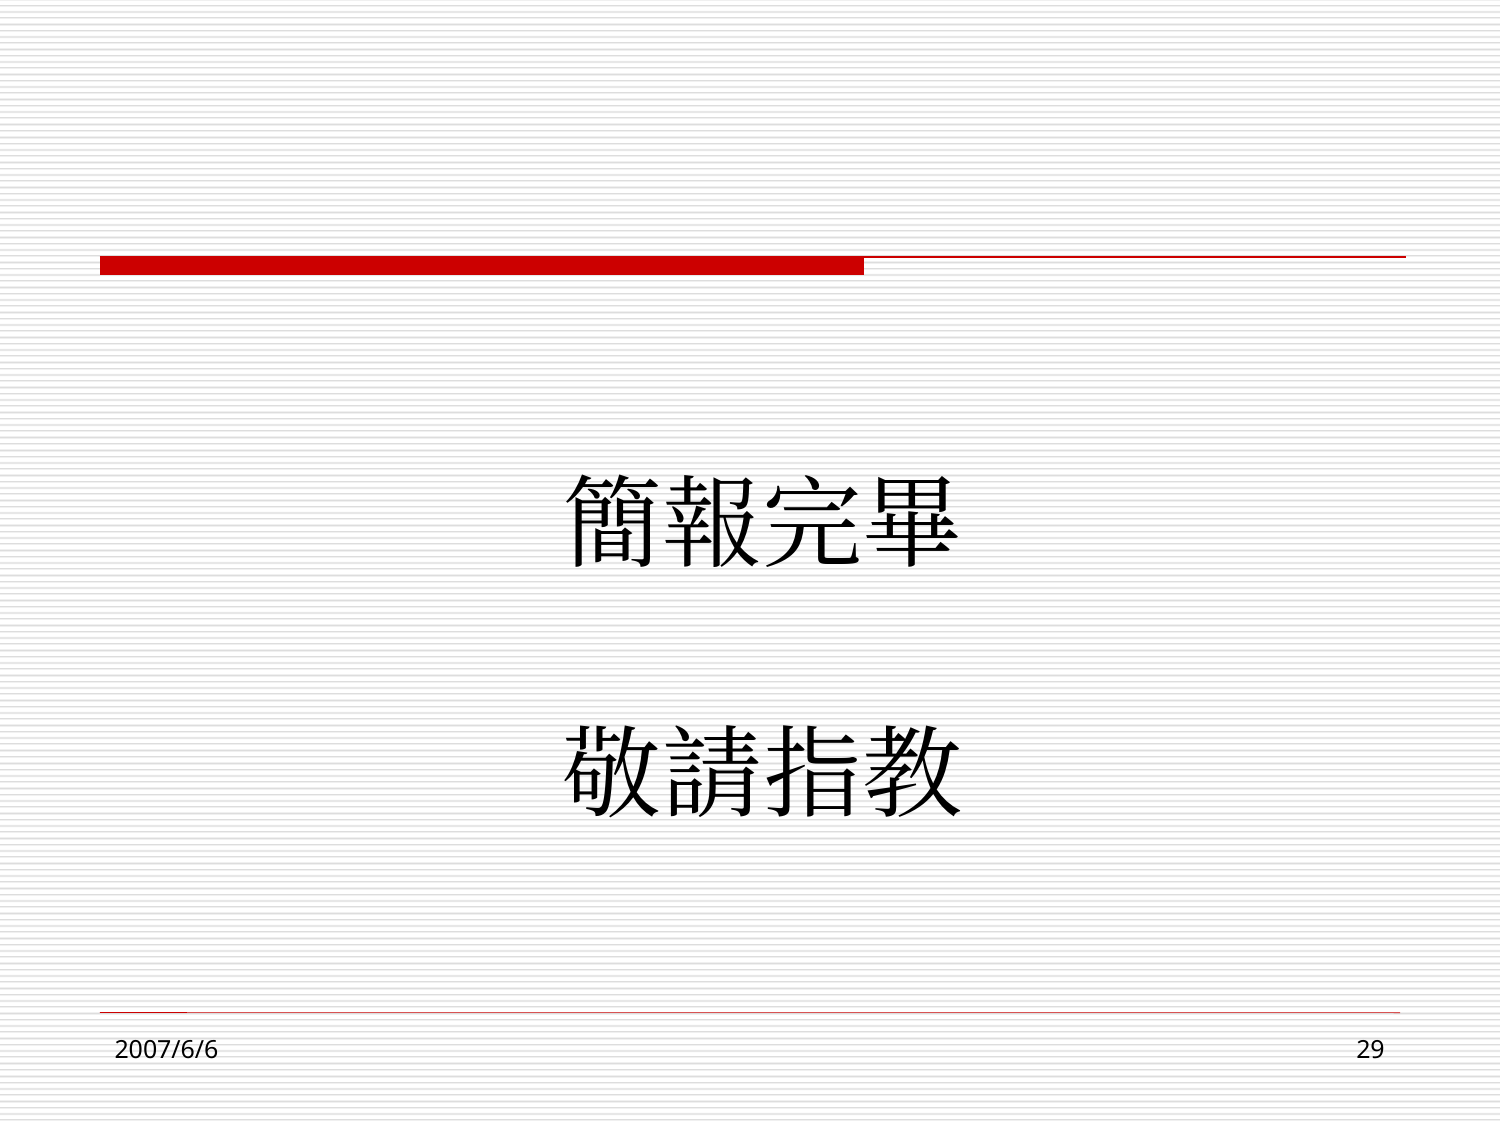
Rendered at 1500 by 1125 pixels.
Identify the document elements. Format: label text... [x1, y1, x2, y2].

picture [0, 0, 1500, 1125]
title [94, 39, 1407, 249]
list 簡報完畢 敬請指教 [106, 289, 1419, 990]
